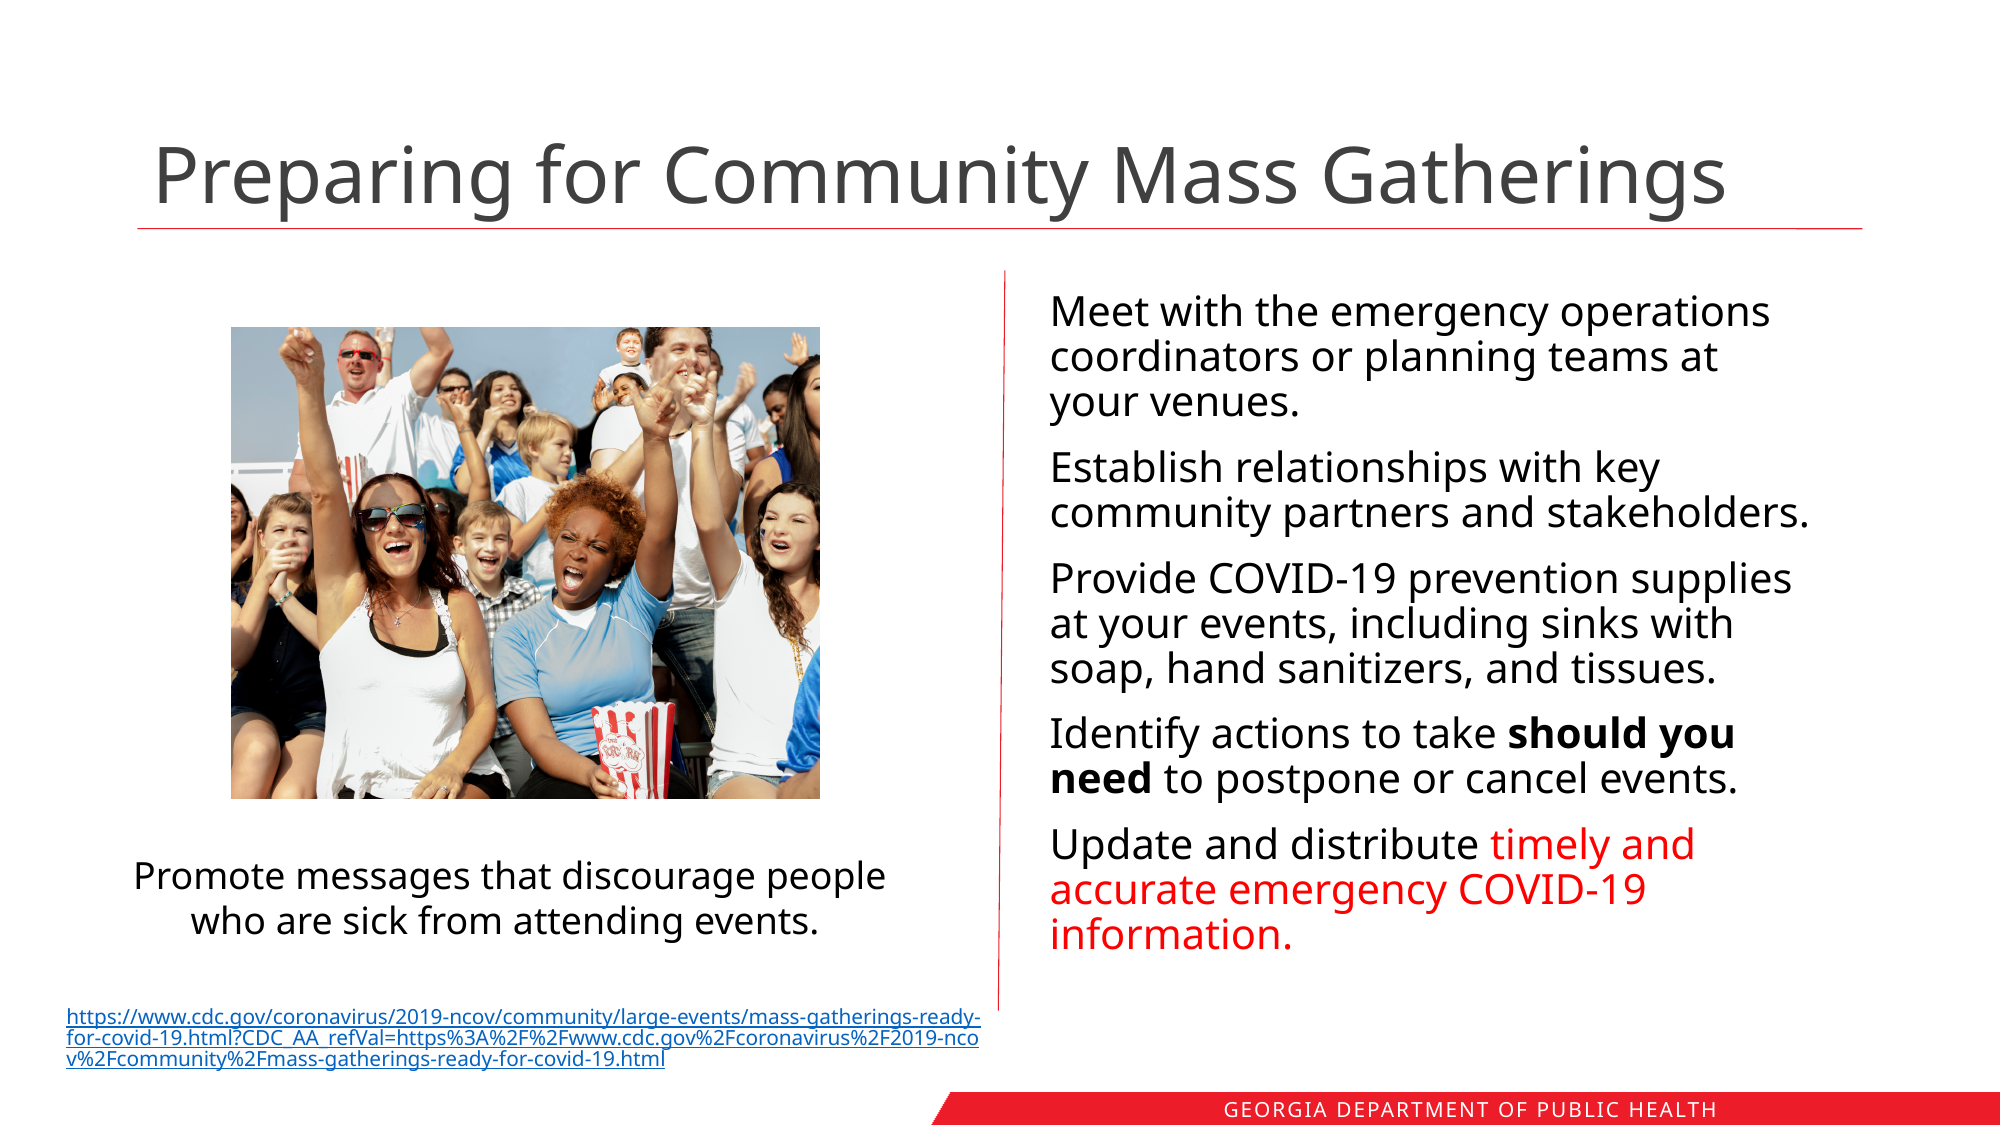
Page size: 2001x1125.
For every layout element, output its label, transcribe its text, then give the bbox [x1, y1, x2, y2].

title Preparing for Community Mass Gatherings [137, 128, 1863, 229]
list Meet with the emergency operations coordinators or planning teams at your venues. Establish relationships with key community partners and stakeholders. Provide COVID-19 prevention supplies at your events, including sinks with soap, hand sanitizers, and tissues. Identify actions to take should you need to postpone or cancel events. Update and distribute timely and accurate emergency COVID-19 information. [1034, 282, 1829, 1012]
picture [931, 1092, 2000, 1125]
text_box https://www.cdc.gov/coronavirus/2019-ncov/community/large-events/mass-gatherings-ready-for-covid-19.html?CDC_AA_refVal=https%3A%2F%2Fwww.cdc.gov%2Fcoronavirus%2F2019-ncov%2Fcommunity%2Fmass-gatherings-ready-for-covid-19.html [51, 996, 1000, 1040]
picture [231, 327, 820, 799]
text_box Promote messages that discourage people who are sick from attending events. [85, 844, 936, 950]
